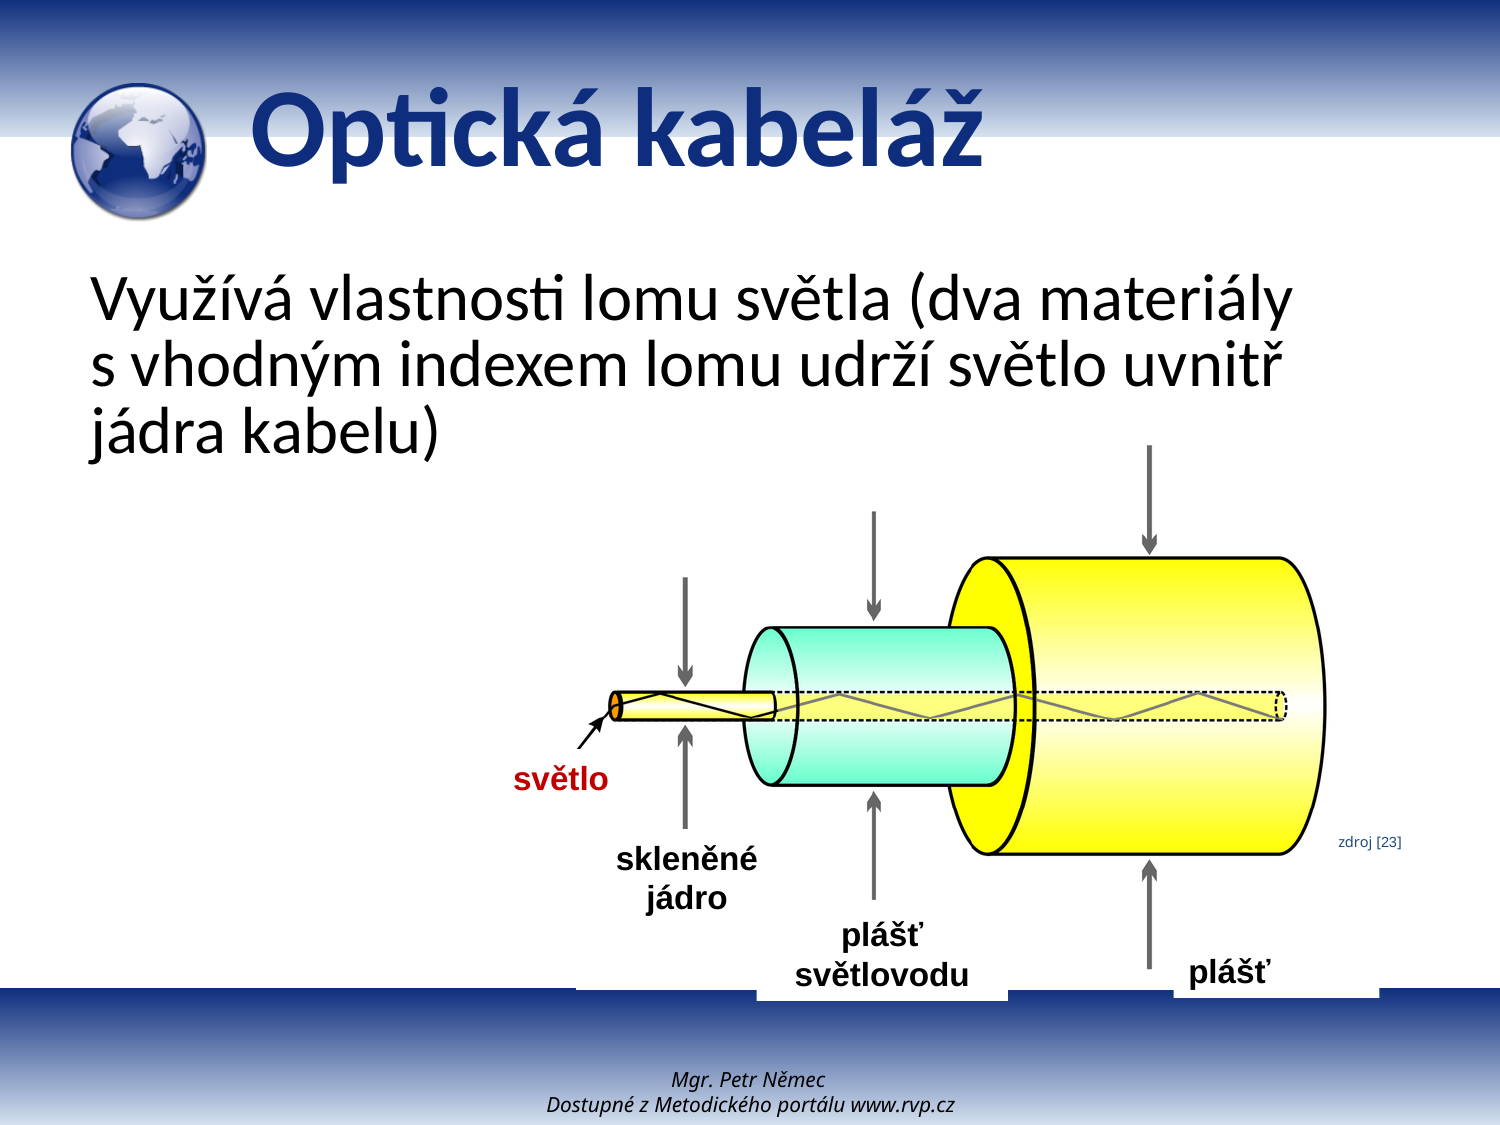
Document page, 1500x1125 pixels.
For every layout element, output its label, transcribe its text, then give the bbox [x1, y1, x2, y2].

title Optická kabeláž [235, 45, 1426, 233]
text_box plášť světlovodu [756, 905, 1008, 1001]
picture [576, 445, 1368, 990]
text_box skleněné jádro [586, 829, 788, 925]
text_box zdroj [23] [1323, 825, 1417, 859]
text_box plášť [1173, 902, 1380, 998]
text_box světlo [498, 749, 625, 805]
picture [69, 83, 207, 222]
list Využívá vlastnosti lomu světla (dva materiály s vhodným indexem lomu udrží světlo uvnitř jádra kabelu) [75, 262, 1426, 1006]
